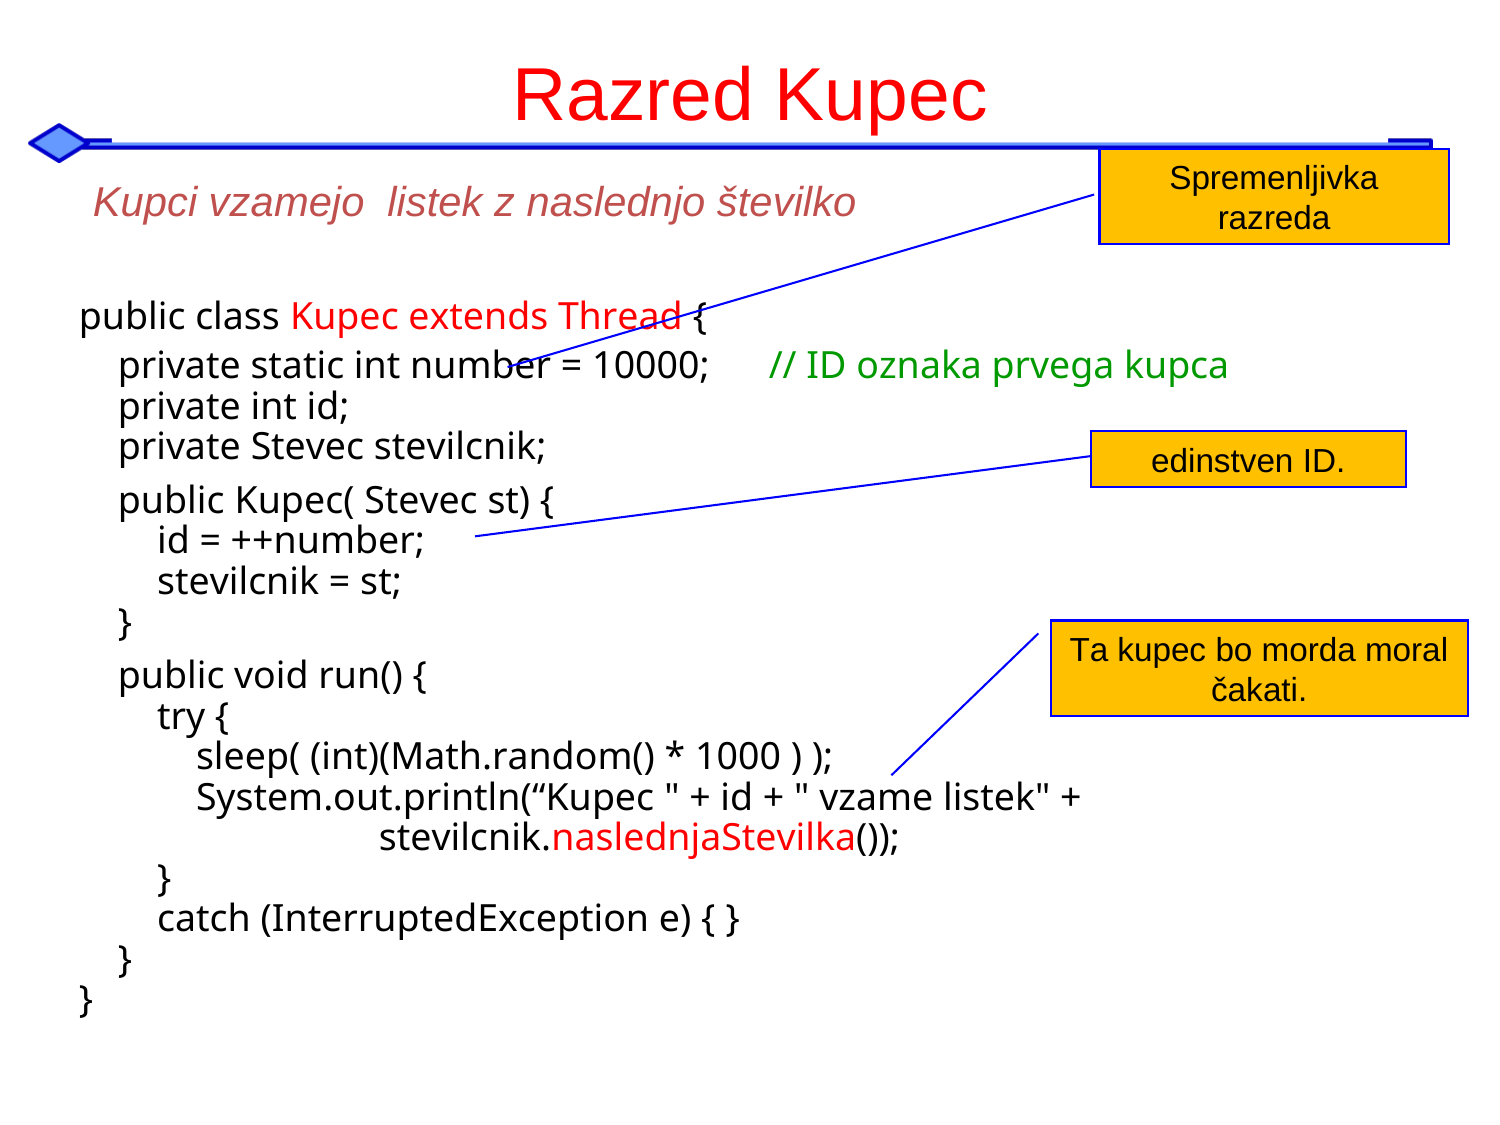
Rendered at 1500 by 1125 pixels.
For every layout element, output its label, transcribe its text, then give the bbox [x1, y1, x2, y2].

text_box Kupci vzamejo listek z naslednjo številko [78, 167, 872, 233]
picture [28, 123, 1433, 163]
text_box edinstven ID. [474, 431, 1406, 537]
text_box Spremenljivka razreda [1099, 149, 1449, 244]
text_box public class Kupec extends Thread { private static int number = 10000; // ID oznaka prvega kupca private int id; private Stevec stevilcnik; public Kupec( Stevec st) { id = ++number; stevilcnik = st; } public void run() { try { sleep( (int)(Math.random() * 1000 ) ); System.out.println(“Kupec " + id + " vzame listek" + stevilcnik.naslednjaStevilka()); } catch (InterruptedException e) { } } } [64, 289, 1258, 1029]
text_box Ta kupec bo morda moral čakati. [1051, 620, 1468, 716]
title Razred Kupec [111, 37, 1389, 143]
